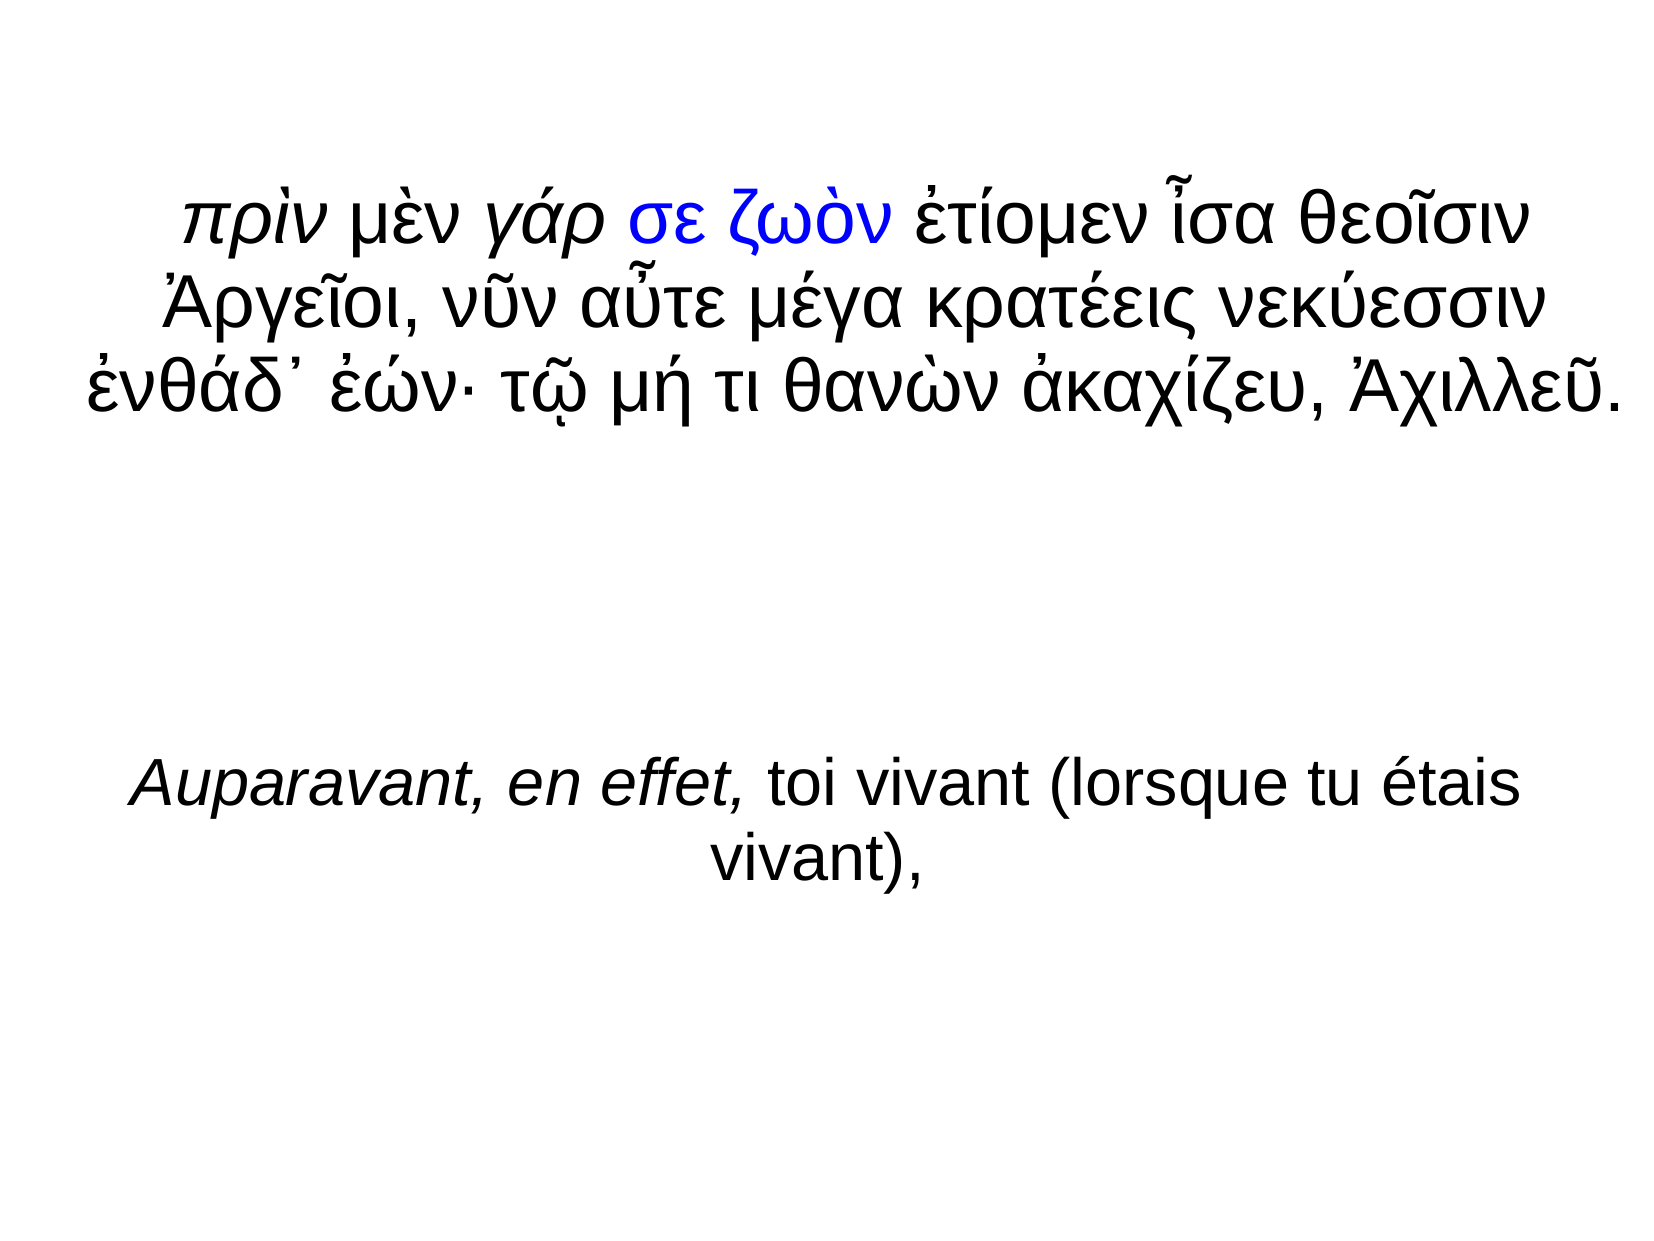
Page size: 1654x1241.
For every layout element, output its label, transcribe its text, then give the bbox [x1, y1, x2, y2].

subtitle Auparavant, en effet, toi vivant (lorsque tu étais vivant), [82, 531, 1571, 1109]
title πρὶν μὲν γάρ σε ζωὸν ἐτίομεν ἶσα θεοῖσιν Ἀργεῖοι, νῦν αὖτε μέγα κρατέεις νεκύεσσιν ἐνθάδ᾽ ἐών· τῷ μή τι θανὼν ἀκαχίζευ, Ἀχιλλεῦ. [47, 70, 1630, 532]
